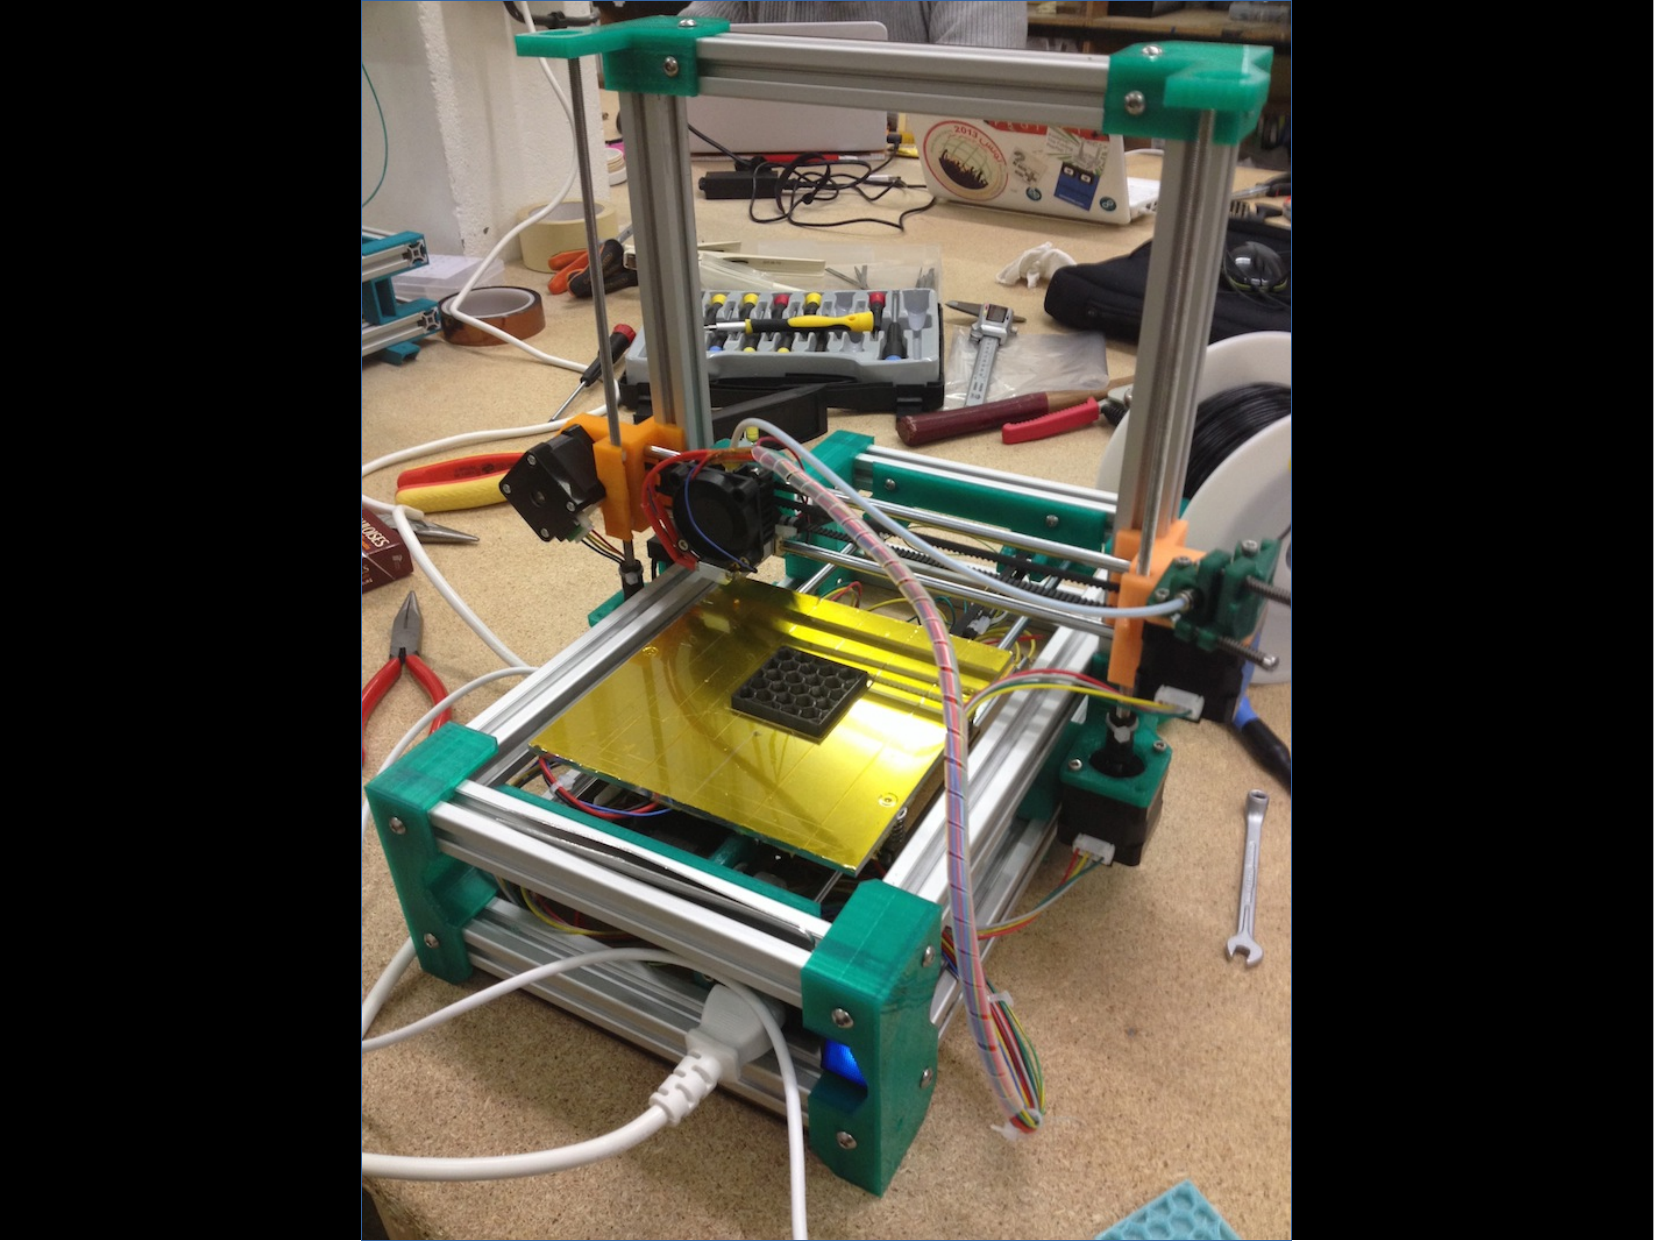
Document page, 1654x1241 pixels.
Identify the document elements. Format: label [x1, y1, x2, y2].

picture [361, 0, 1292, 1241]
